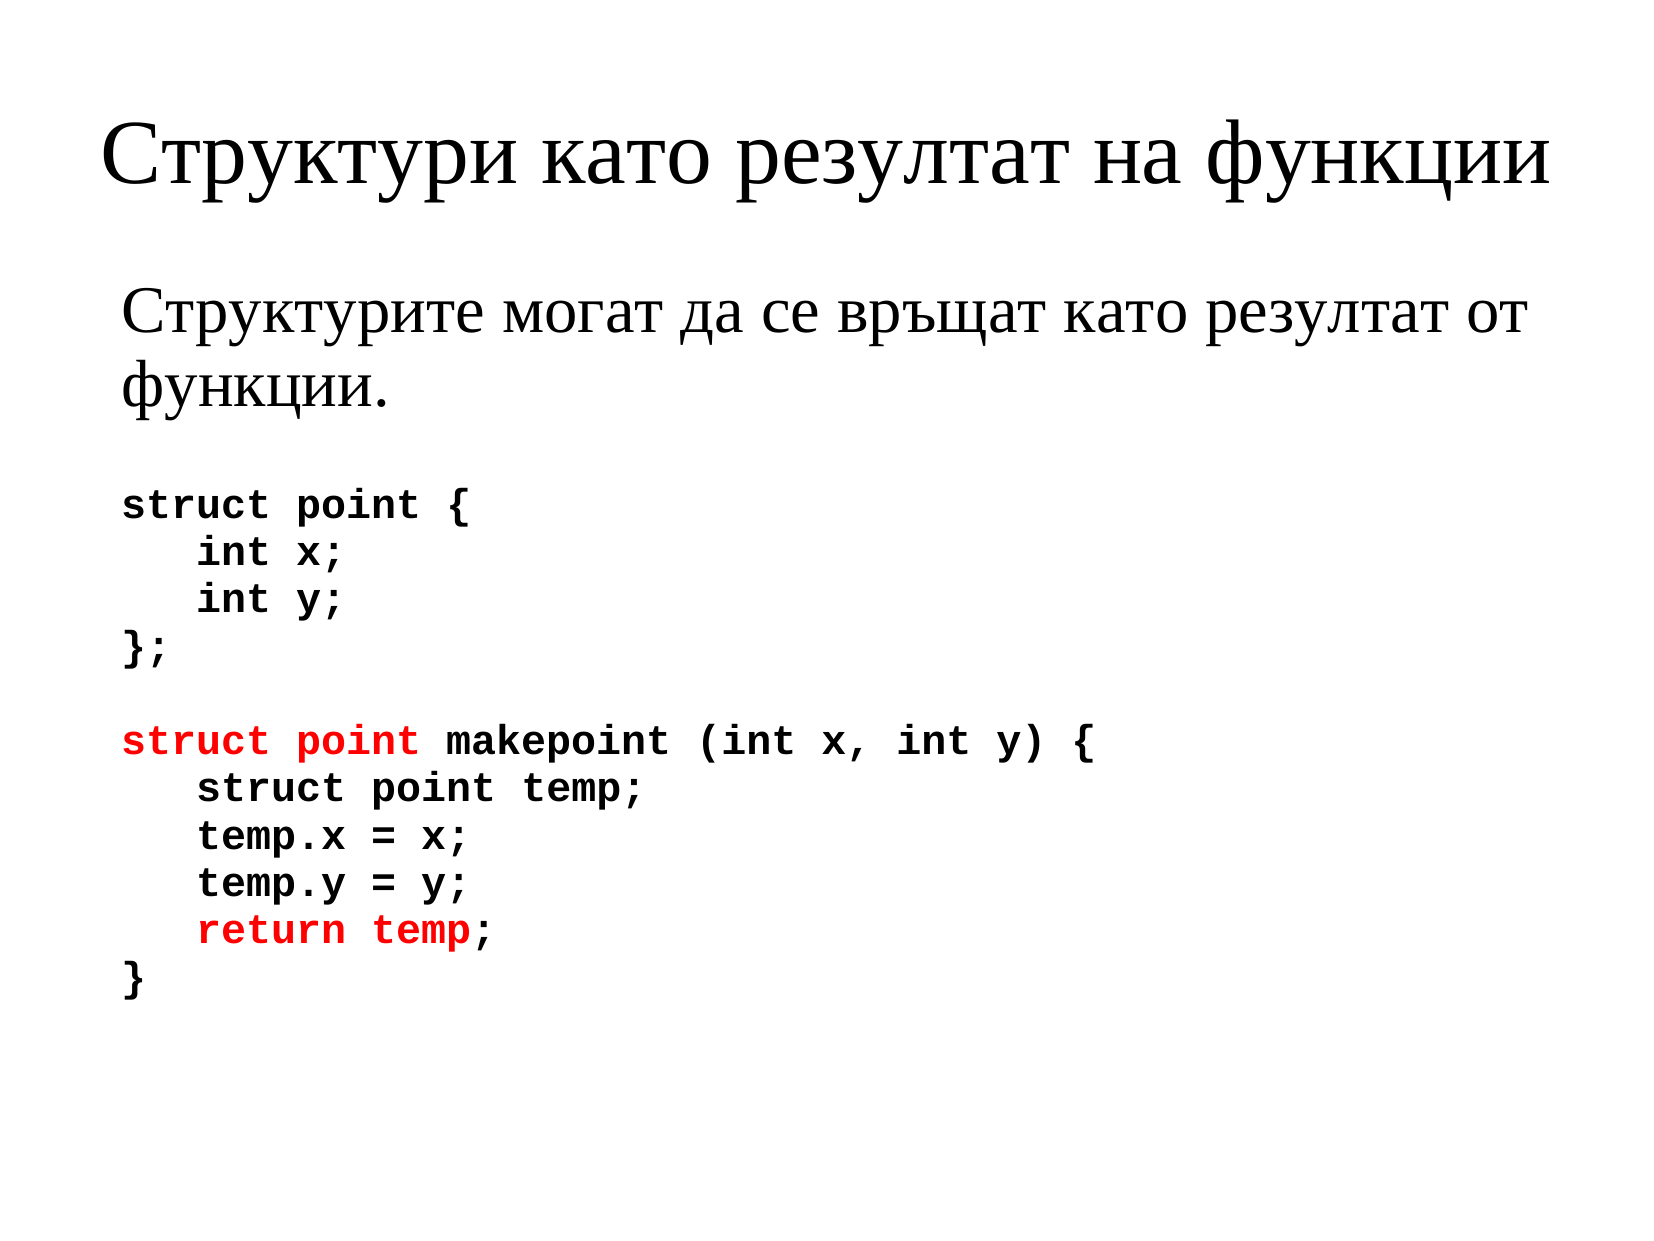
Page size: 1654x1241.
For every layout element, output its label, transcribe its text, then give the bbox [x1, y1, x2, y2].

subtitle Структурите могат да се връщат като резултат от функции. [121, 273, 1561, 421]
title Структури като резултат на функции [82, 49, 1571, 257]
text_box struct point { int x; int y; }; struct point makepoint (int x, int y) { struct point temp; temp.x = x; temp.y = y; return temp; } [106, 476, 1541, 1017]
